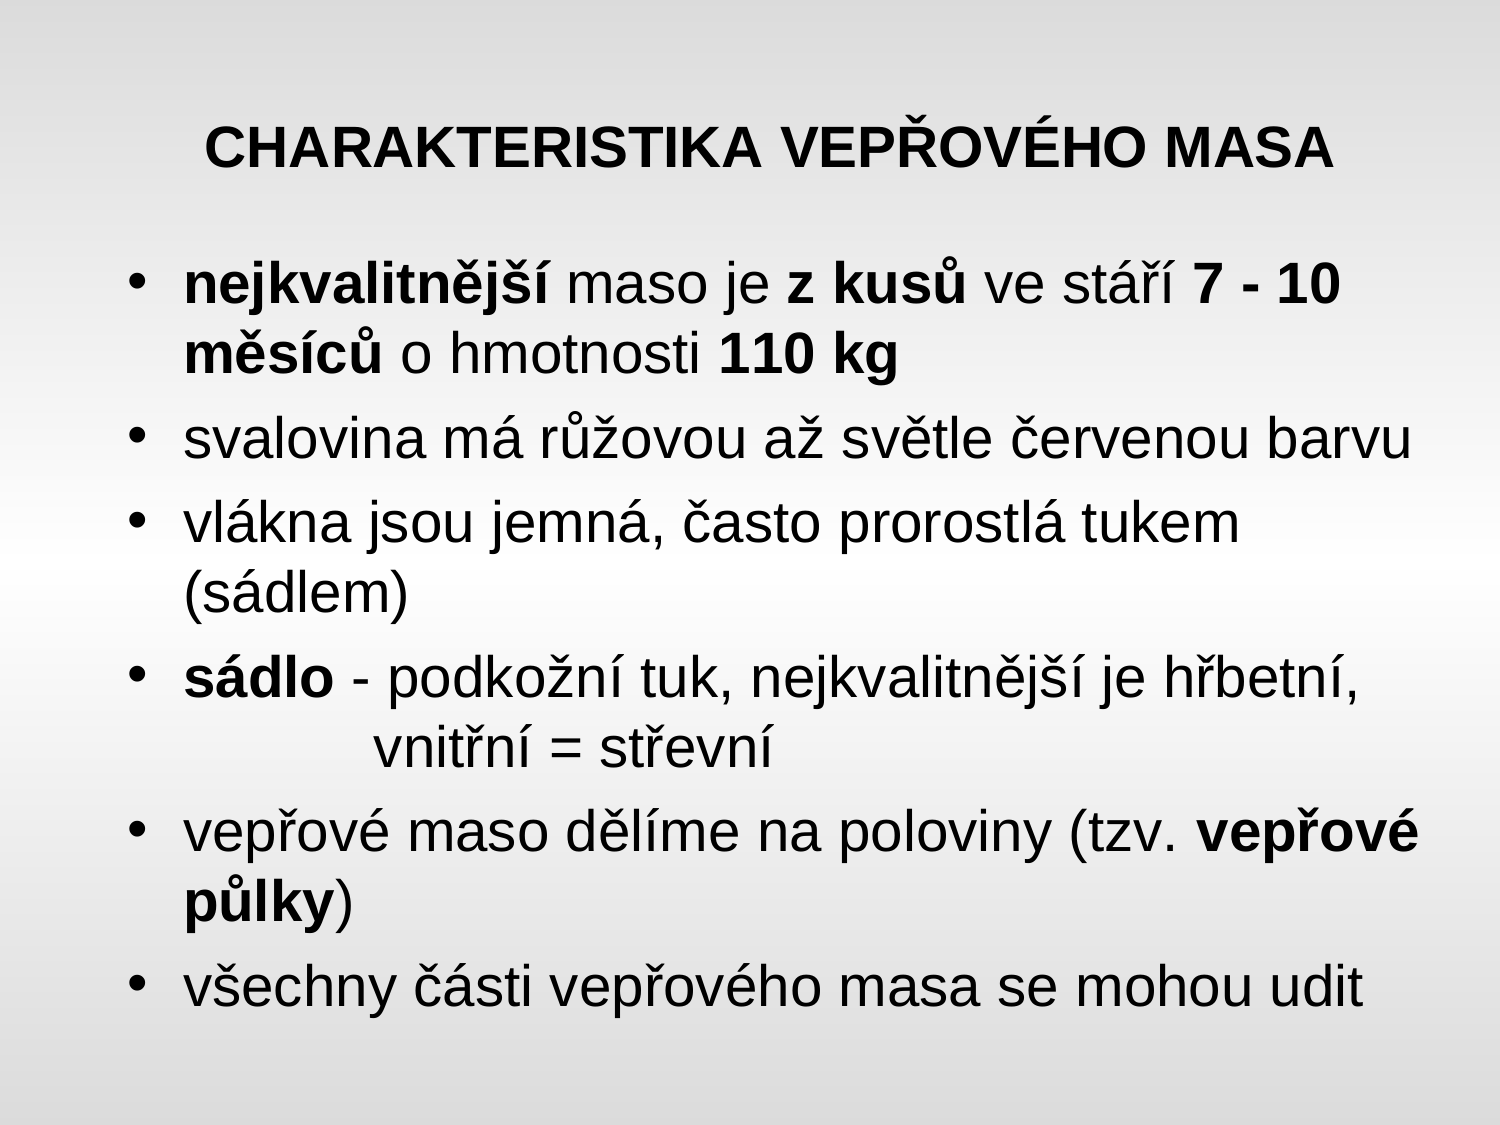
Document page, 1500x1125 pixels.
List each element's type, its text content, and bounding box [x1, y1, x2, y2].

title CHARAKTERISTIKA VEPŘOVÉHO MASA [112, 62, 1413, 226]
list nejkvalitnější maso je z kusů ve stáří 7 - 10 měsíců o hmotnosti 110 kg svalovina má růžovou až světle červenou barvu vlákna jsou jemná, často prorostlá tukem (sádlem) sádlo - podkožní tuk, nejkvalitnější je hřbetní, vnitřní = střevní vepřové maso dělíme na poloviny (tzv. vepřové půlky) všechny části vepřového masa se mohou udit [112, 237, 1438, 1051]
